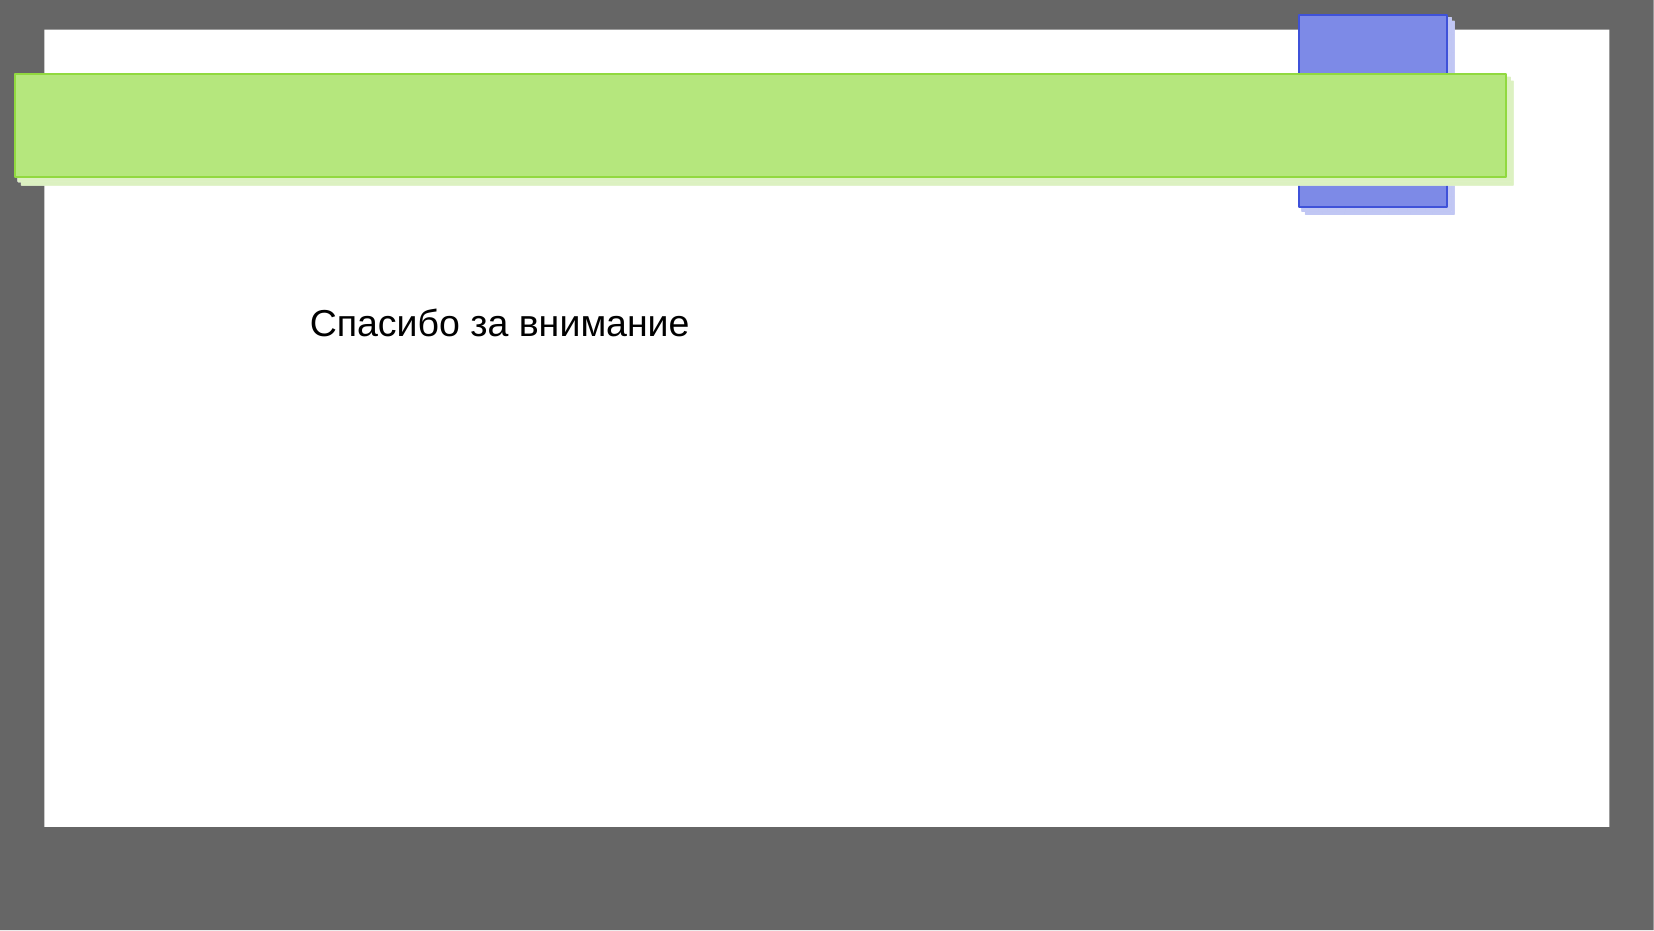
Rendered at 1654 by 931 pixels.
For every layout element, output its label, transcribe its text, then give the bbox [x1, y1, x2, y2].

text_box Спасибо за внимание [295, 295, 1211, 353]
